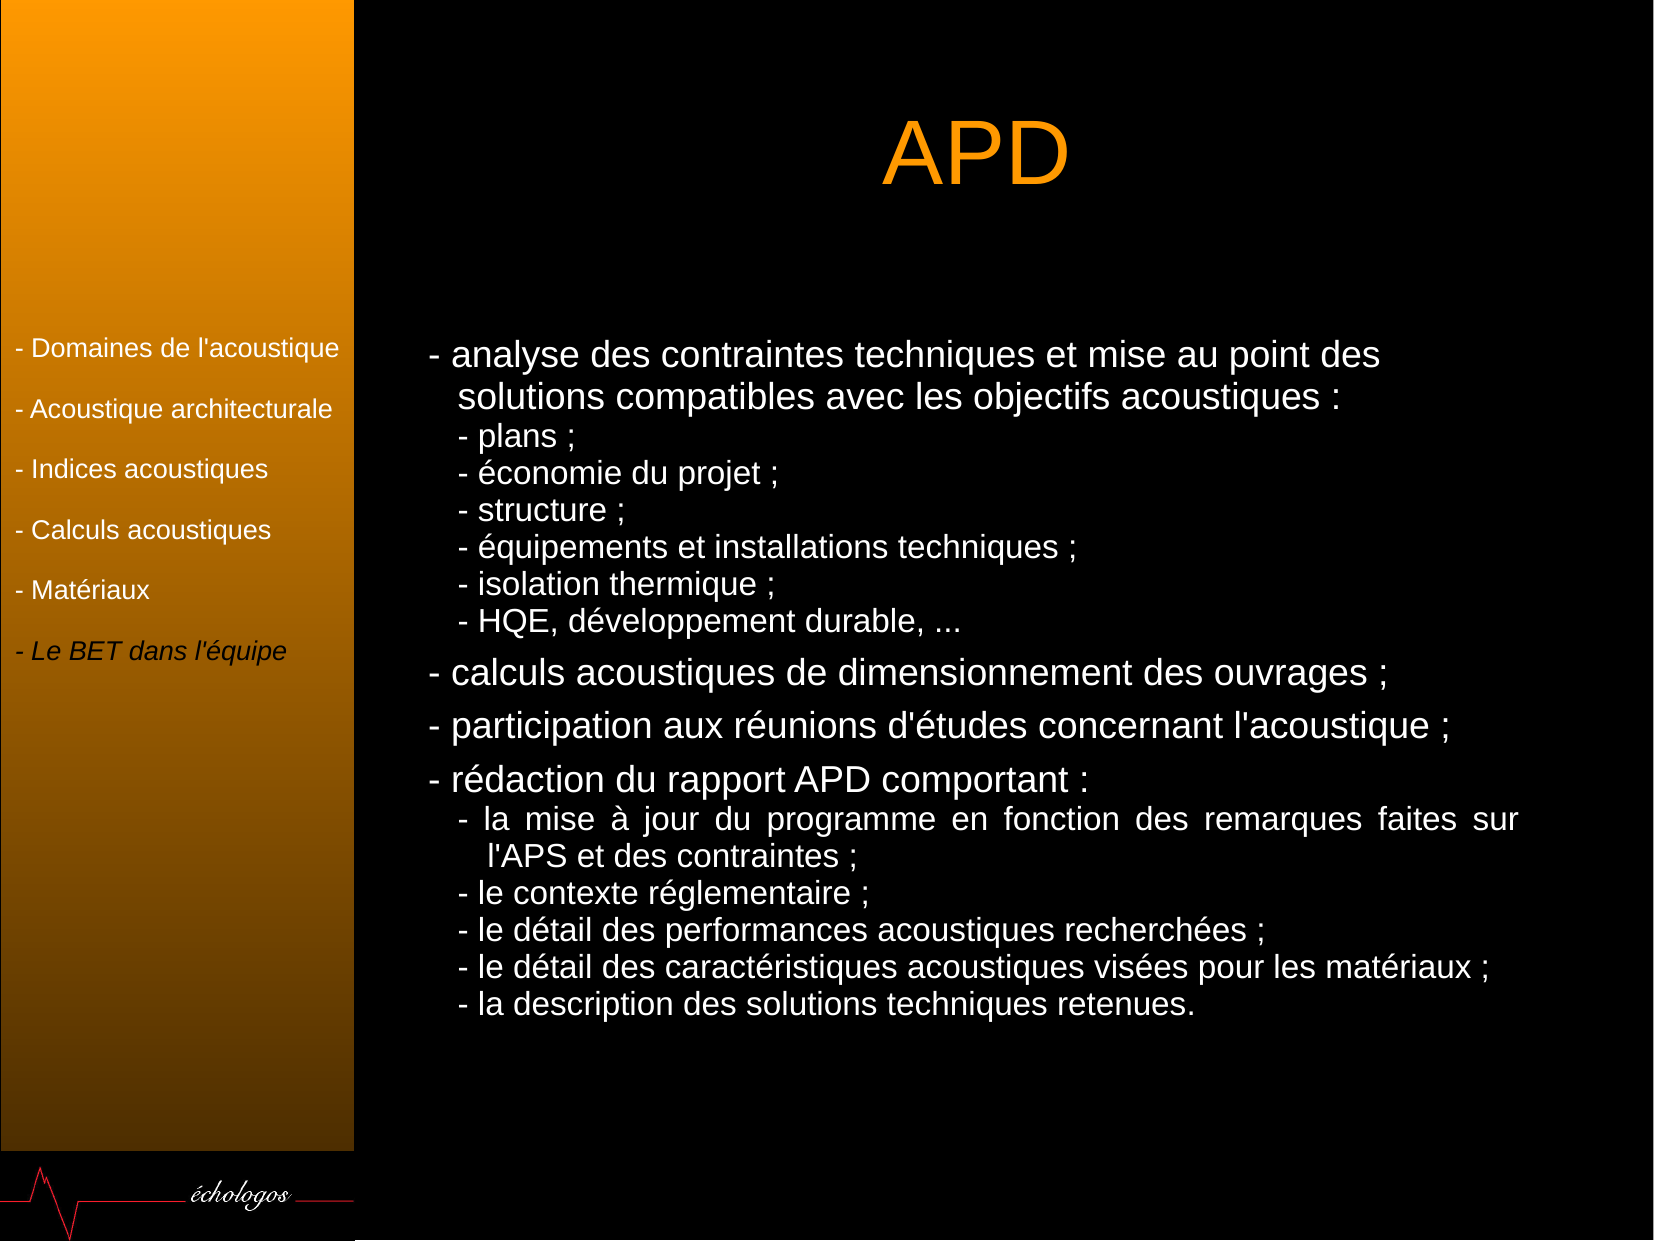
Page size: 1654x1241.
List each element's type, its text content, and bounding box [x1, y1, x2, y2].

title APD [383, 56, 1571, 250]
text_box - Domaines de l'acoustique - Acoustique architecturale - Indices acoustiques - Calculs acoustiques - Matériaux - Le BET dans l'équipe [0, 325, 355, 755]
text_box - analyse des contraintes techniques et mise au point des solutions compatibles avec les objectifs acoustiques : - plans ; - économie du projet ; - structure ; - équipements et installations techniques ; - isolation thermique ; - HQE, développement durable, ... - calculs acoustiques de dimensionnement des ouvrages ; - participation aux réunions d'études concernant l'acoustique ; - rédaction du rapport APD comportant : - la mise à jour du programme en fonction des remarques faites sur l'APS et des contraintes ; - le contexte réglementaire ; - le détail des performances acoustiques recherchées ; - le détail des caractéristiques acoustiques visées pour les matériaux ; - la description des solutions techniques retenues. [413, 325, 1536, 1034]
picture [0, 1166, 355, 1241]
